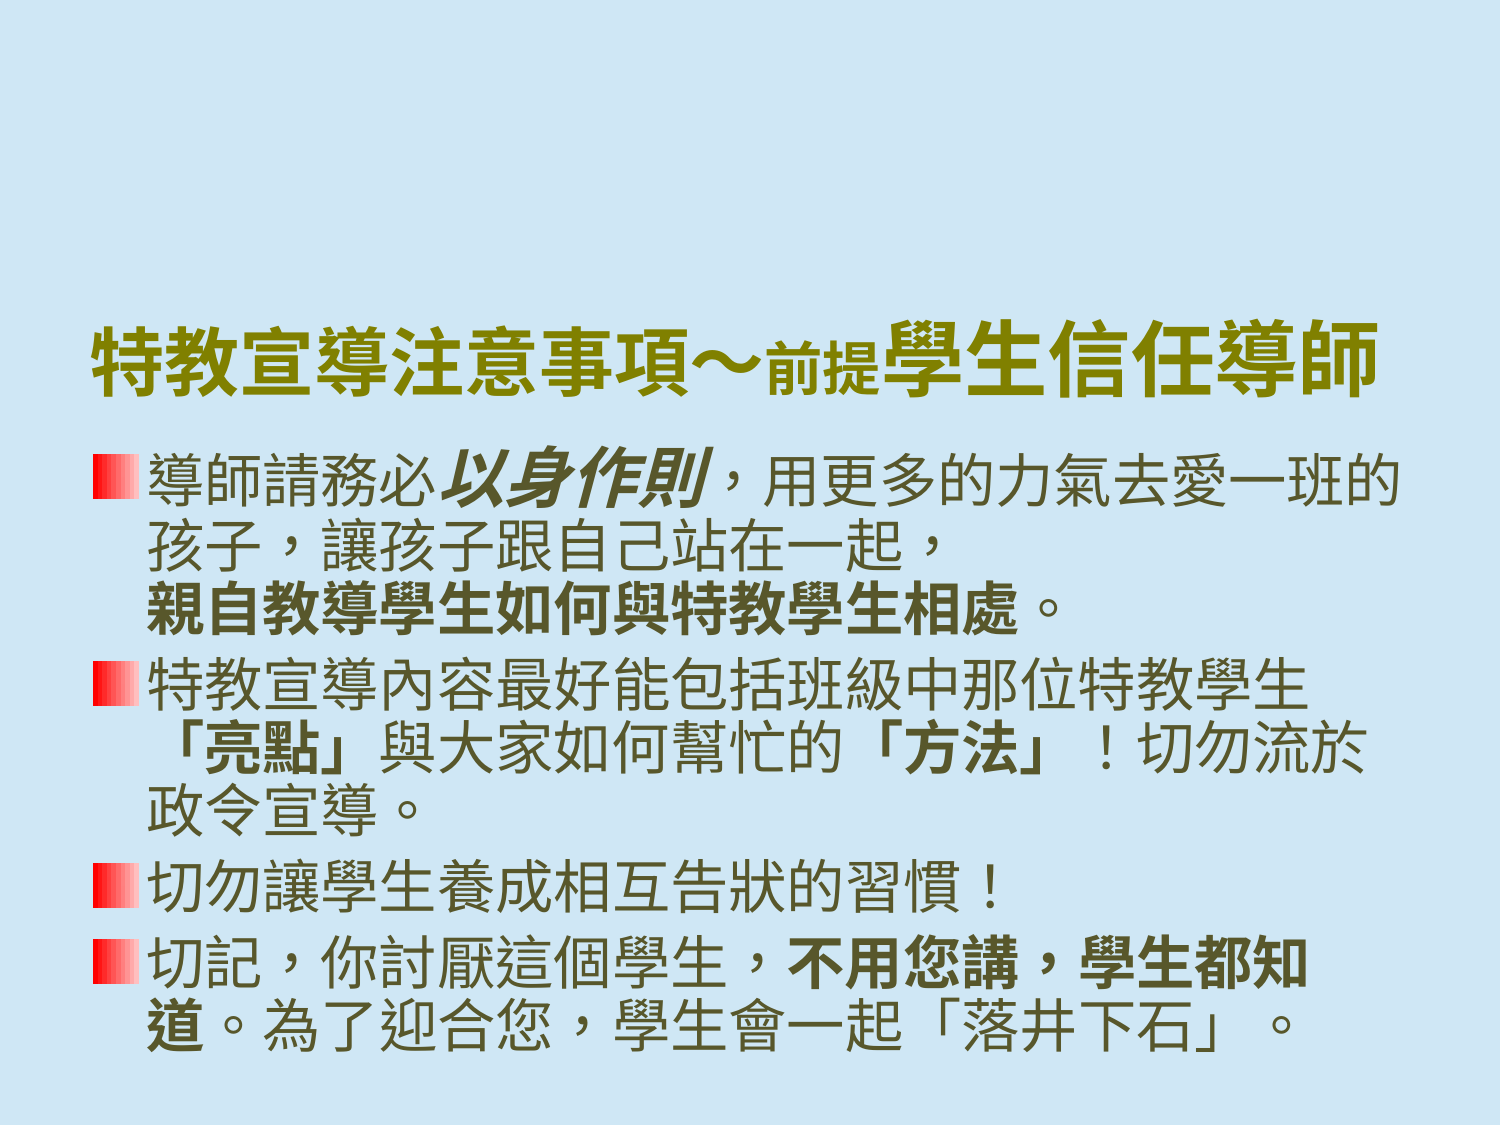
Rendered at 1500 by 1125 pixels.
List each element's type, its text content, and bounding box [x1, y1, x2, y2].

list 導師請務必以身作則，用更多的力氣去愛一班的孩子，讓孩子跟自己站在一起， 親自教導學生如何與特教學生相處。 特教宣導內容最好能包括班級中那位特教學生「亮點」與大家如何幫忙的「方法」！切勿流於政令宣導。 切勿讓學生養成相互告狀的習慣！ 切記，你討厭這個學生，不用您講，學生都知道。為了迎合您，學生會一起「落井下石」。 [75, 437, 1438, 1125]
title 特教宣導注意事項～前提學生信任導師 [75, 299, 1438, 437]
